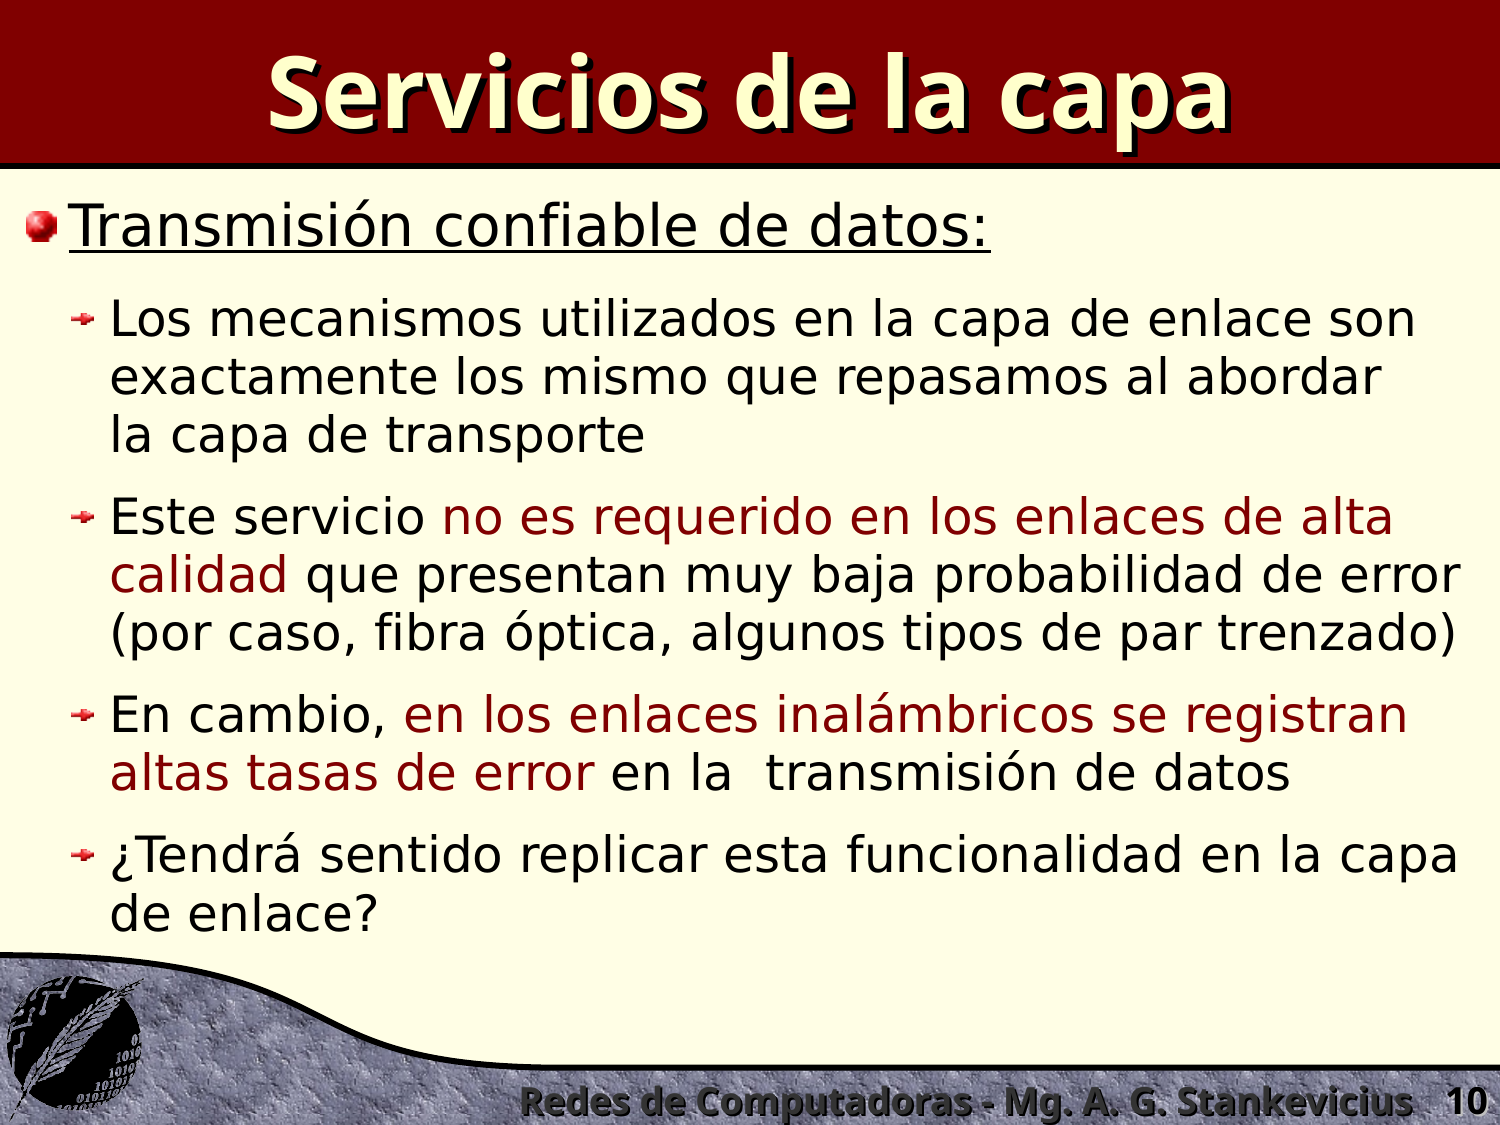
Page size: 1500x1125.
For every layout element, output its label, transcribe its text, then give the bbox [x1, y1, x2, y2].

picture [790, 1100, 795, 1110]
picture [1047, 1100, 1054, 1110]
picture [0, 959, 1500, 1125]
title Servicios de la capa [15, 5, 1485, 160]
list Transmisión confiable de datos: Los mecanismos utilizados en la capa de enlace son exactamente los mismo que repasamos al abordar la capa de transporte Este servicio no es requerido en los enlaces de alta calidad que presentan muy baja probabilidad de error (por caso, fibra óptica, algunos tipos de par trenzado) En cambio, en los enlaces inalámbricos se registran altas tasas de error en la transmisión de datos ¿Tendrá sentido replicar esta funcionalidad en la capa de enlace? [11, 192, 1486, 943]
